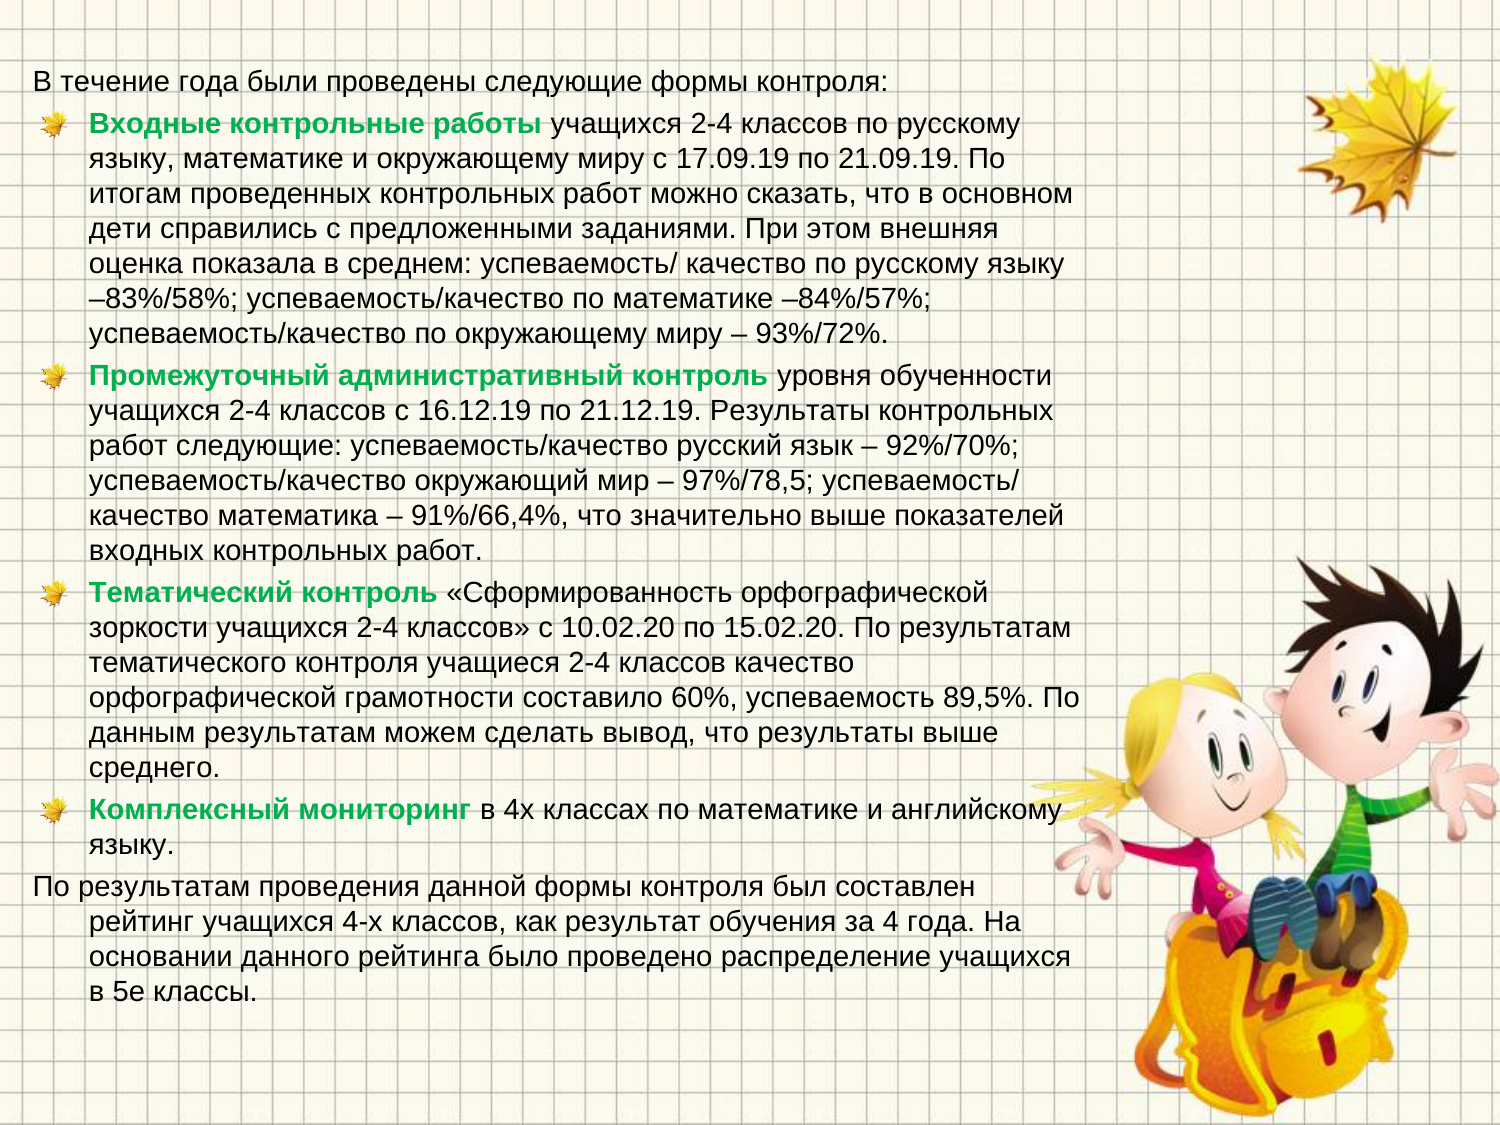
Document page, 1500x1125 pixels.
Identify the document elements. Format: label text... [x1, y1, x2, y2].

list В течение года были проведены следующие формы контроля: Входные контрольные работы учащихся 2-4 классов по русскому языку, математике и окружающему миру с 17.09.19 по 21.09.19. По итогам проведенных контрольных работ можно сказать, что в основном дети справились с предложенными заданиями. При этом внешняя оценка показала в среднем: успеваемость/ качество по русскому языку –83%/58%; успеваемость/качество по математике –84%/57%; успеваемость/качество по окружающему миру – 93%/72%. Промежуточный административный контроль уровня обученности учащихся 2-4 классов с 16.12.19 по 21.12.19. Результаты контрольных работ следующие: успеваемость/качество русский язык – 92%/70%; успеваемость/качество окружающий мир – 97%/78,5; успеваемость/ качество математика – 91%/66,4%, что значительно выше показателей входных контрольных работ. Тематический контроль «Сформированность орфографической зоркости учащихся 2-4 классов» с 10.02.20 по 15.02.20. По результатам тематического контроля учащиеся 2-4 классов качество орфографической грамотности составило 60%, успеваемость 89,5%. По данным результатам можем сделать вывод, что результаты выше среднего. Комплексный мониторинг в 4х классах по математике и английскому языку. По результатам проведения данной формы контроля был составлен рейтинг учащихся 4-х классов, как результат обучения за 4 года. На основании данного рейтинга было проведено распределение учащихся в 5е классы. [17, 54, 1105, 1005]
picture [0, 0, 1500, 1125]
